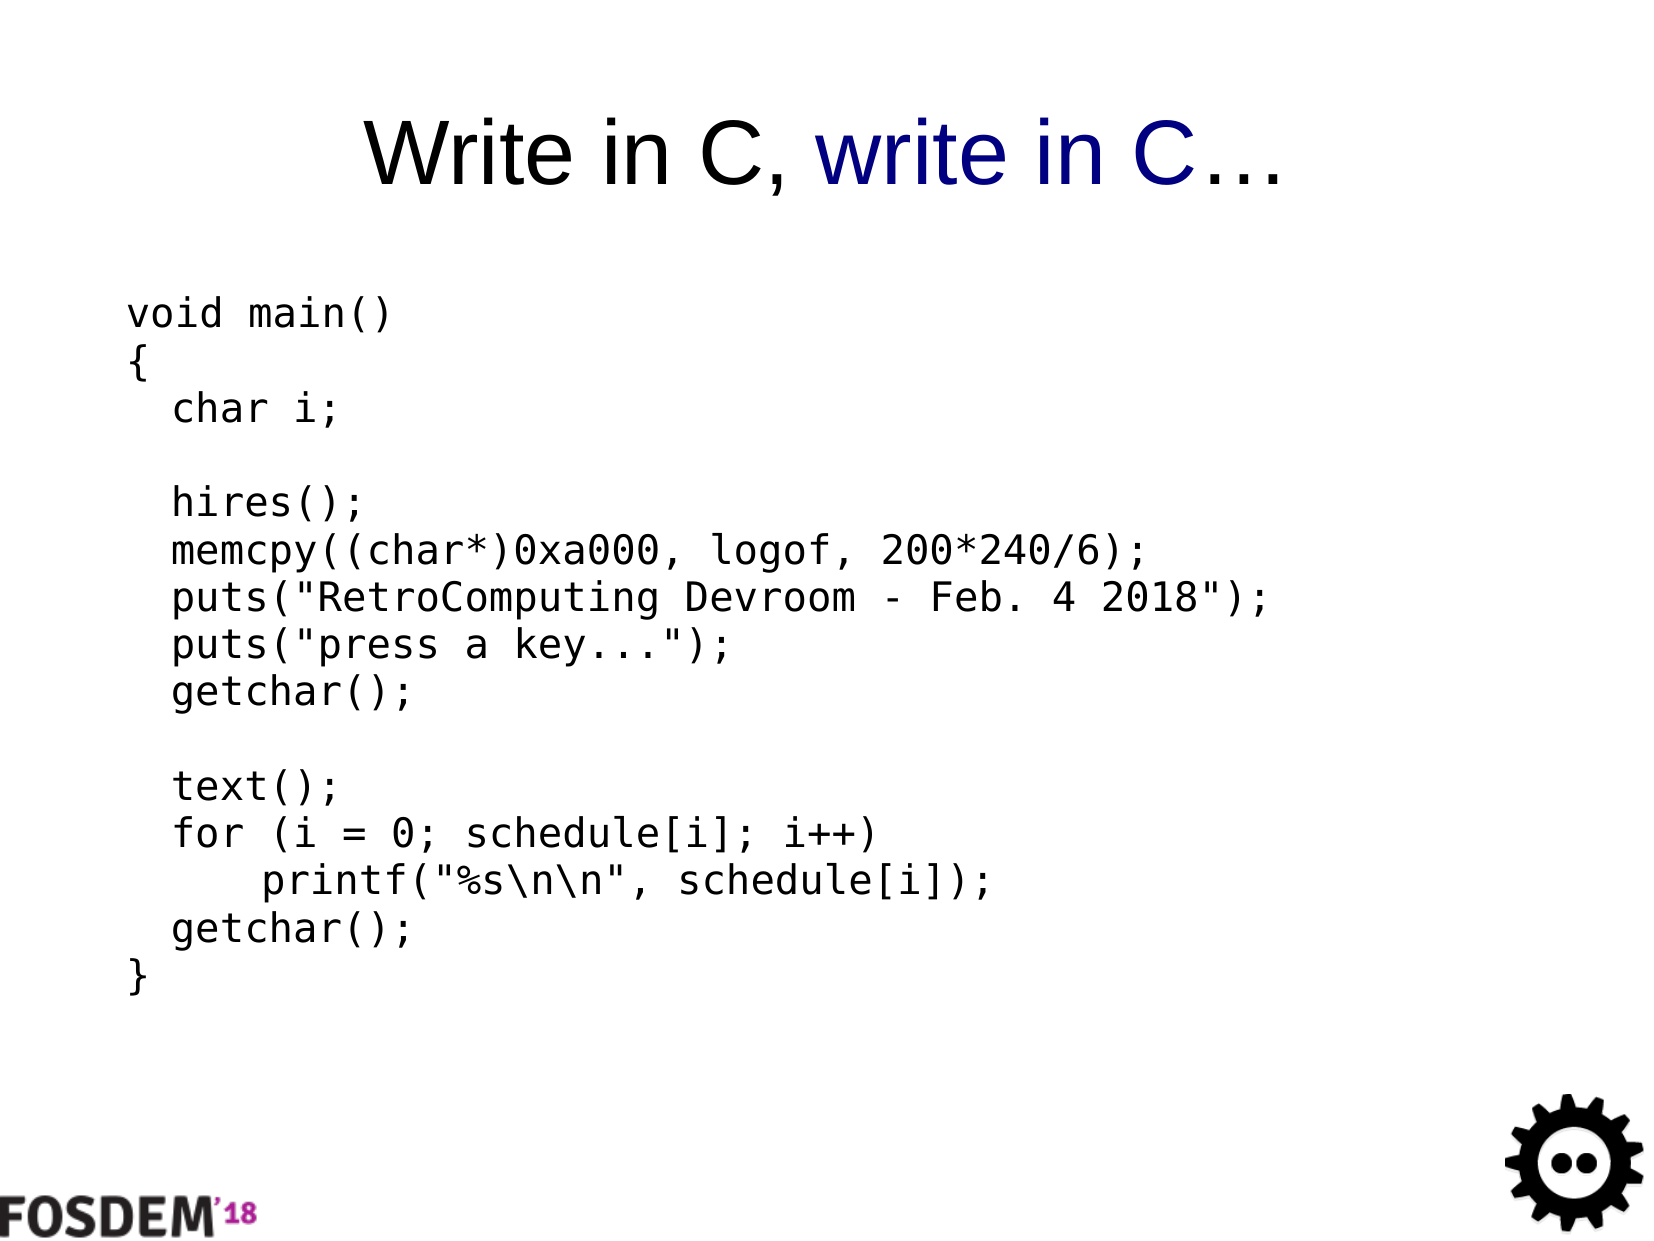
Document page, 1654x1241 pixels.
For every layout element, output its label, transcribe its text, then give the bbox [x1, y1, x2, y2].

picture [0, 1191, 266, 1241]
title Write in C, write in C… [82, 49, 1571, 257]
picture [1505, 1094, 1648, 1235]
list void main() { char i; hires(); memcpy((char*)0xa000, logof, 200*240/6); puts("RetroComputing Devroom - Feb. 4 2018"); puts("press a key..."); getchar(); text(); for (i = 0; schedule[i]; i++) printf("%s\n\n", schedule[i]); getchar(); } [82, 290, 1571, 1010]
